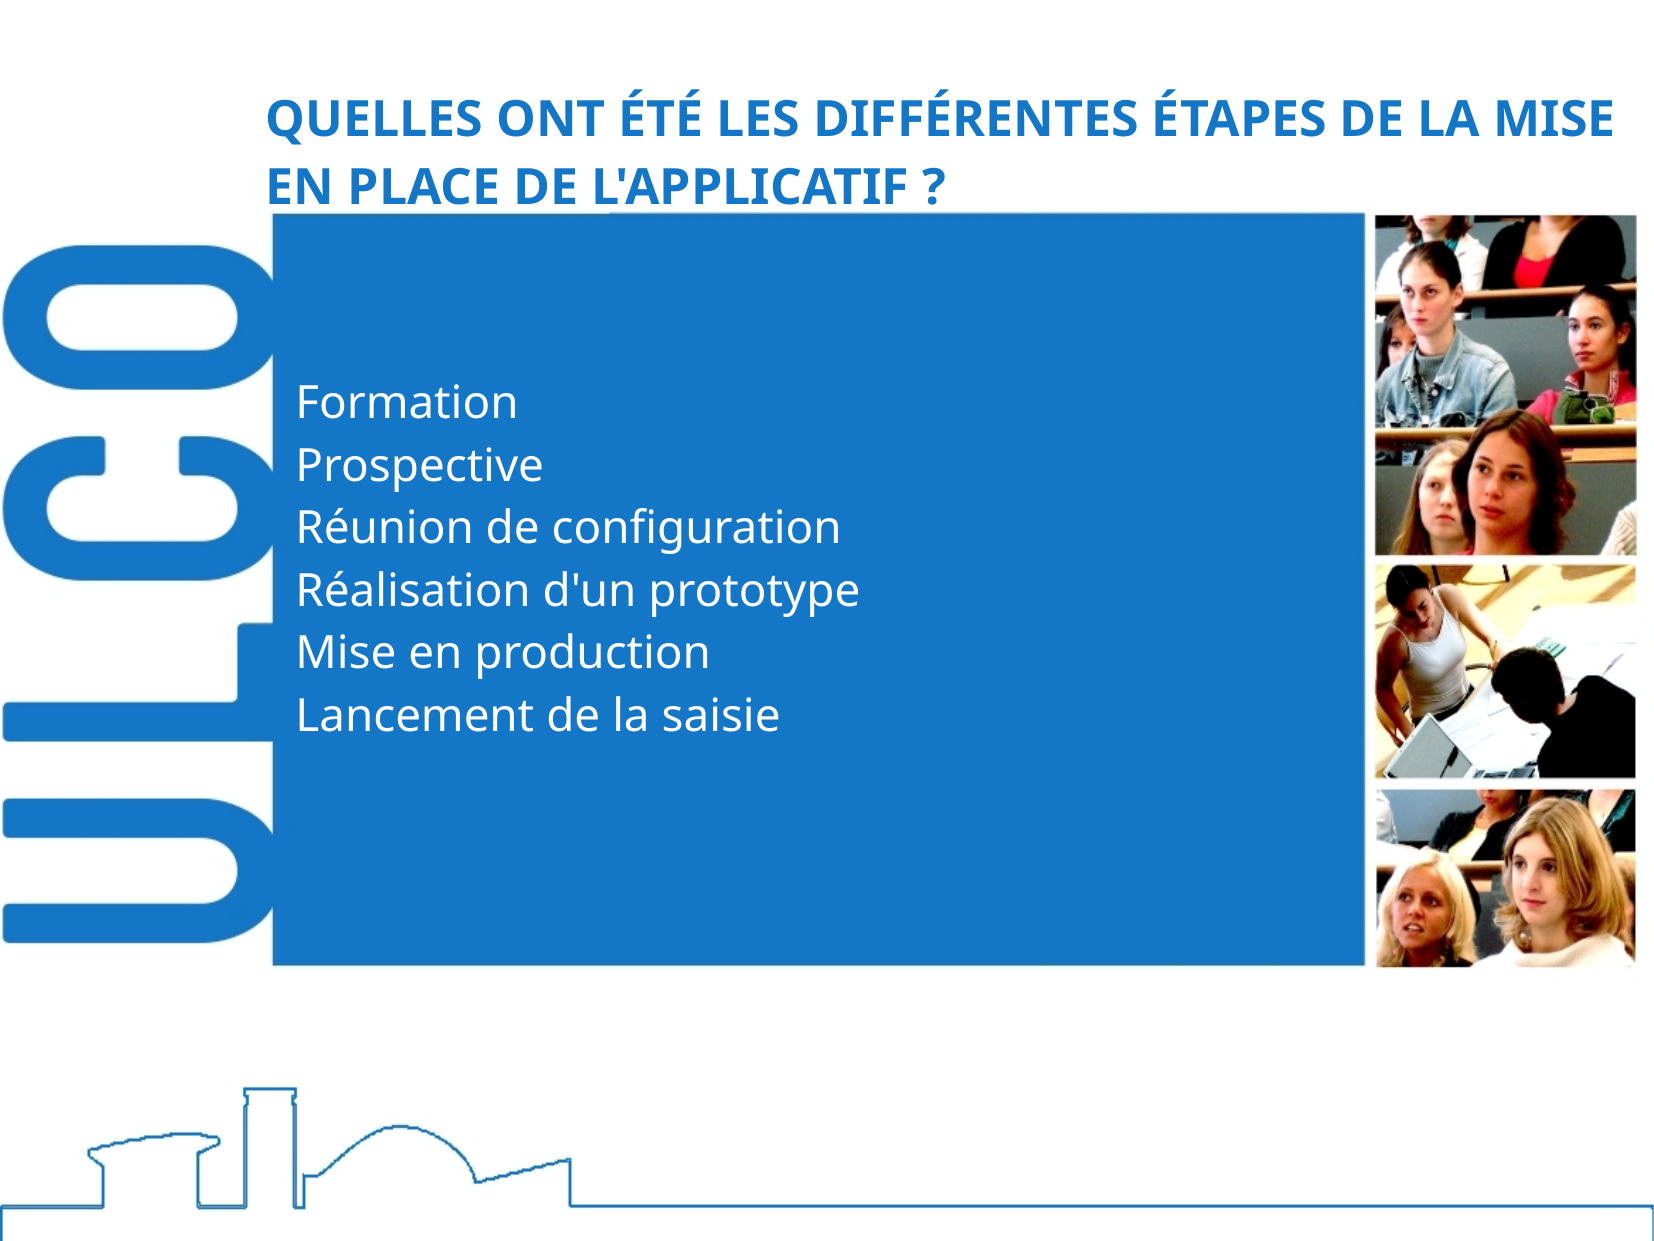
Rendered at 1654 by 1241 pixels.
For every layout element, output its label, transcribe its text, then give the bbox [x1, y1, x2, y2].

picture [0, 0, 1654, 1241]
title QUELLES ONT ÉTÉ LES DIFFÉRENTES ÉTAPES DE LA MISE EN PLACE DE L'APPLICATIF ? [265, 23, 1625, 280]
text_box Formation Prospective Réunion de configuration Réalisation d'un prototype Mise en production Lancement de la saisie [283, 245, 1347, 813]
